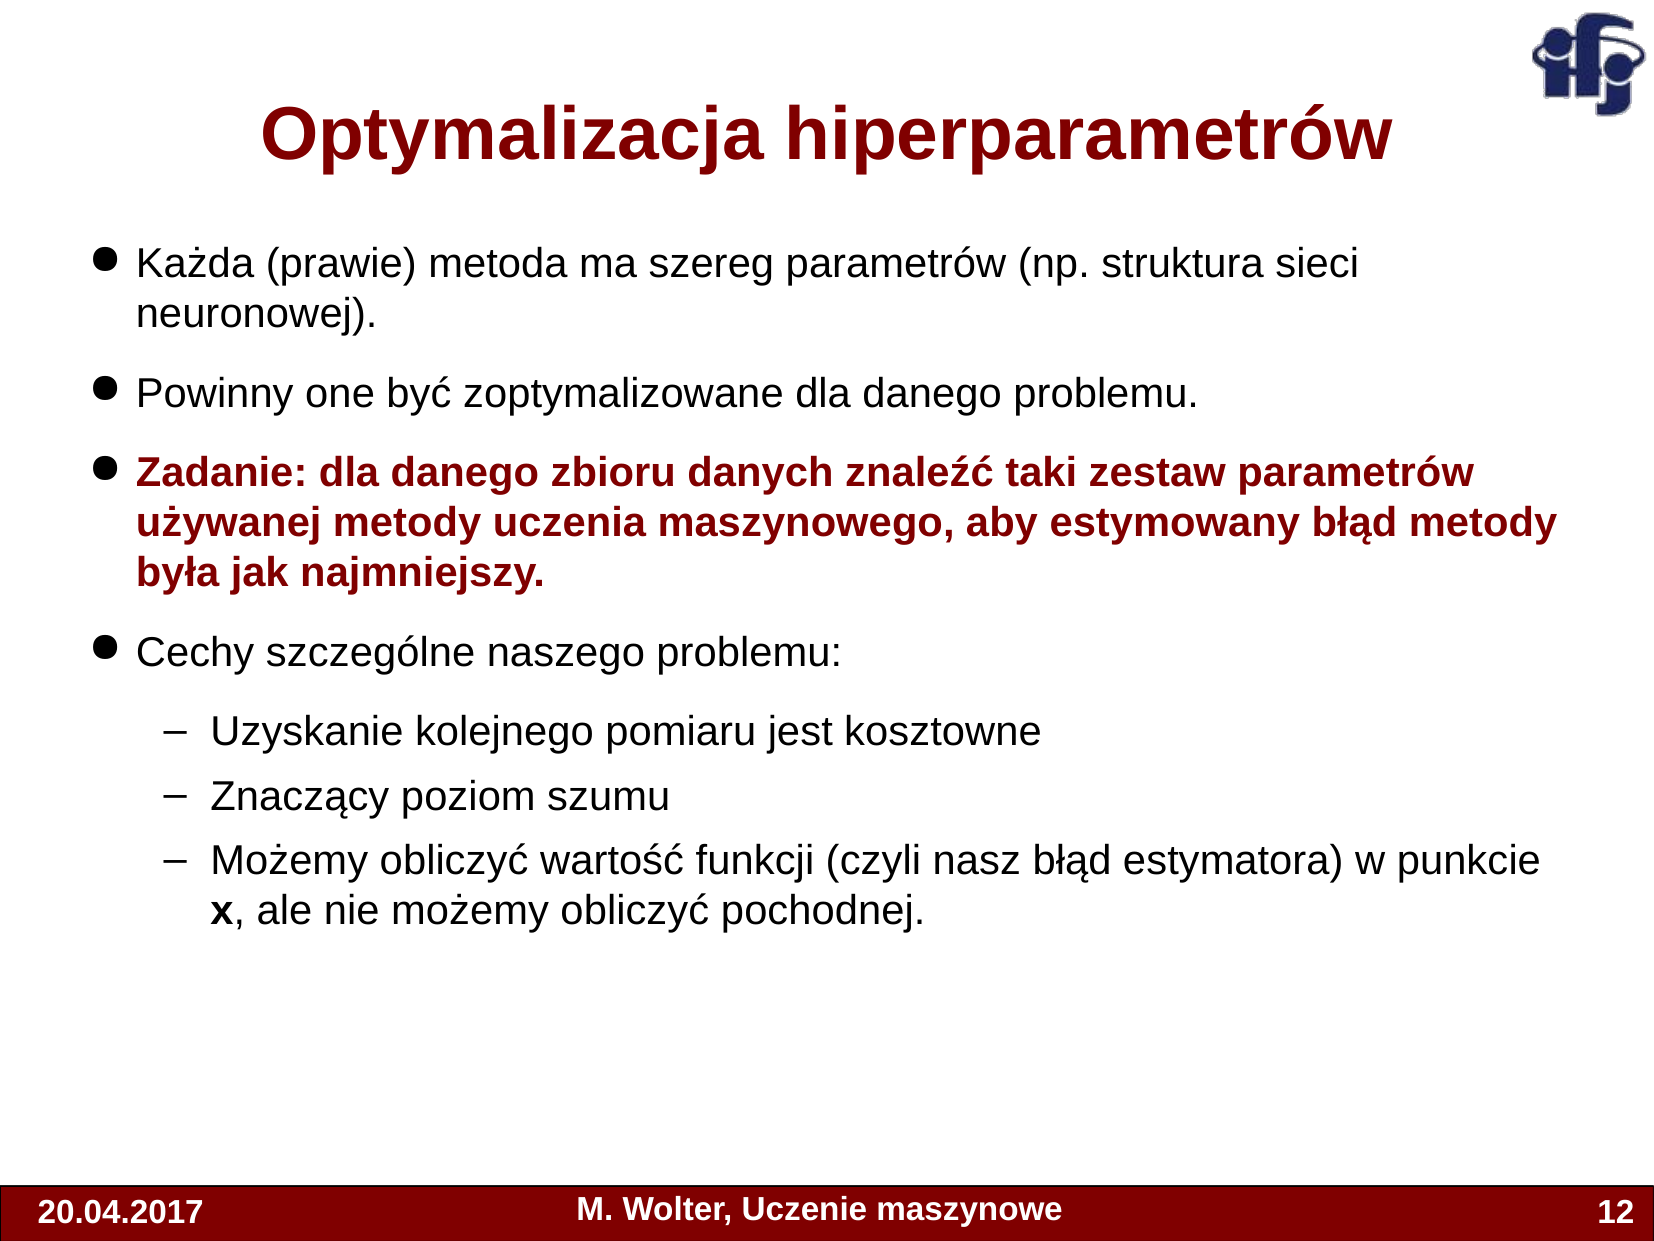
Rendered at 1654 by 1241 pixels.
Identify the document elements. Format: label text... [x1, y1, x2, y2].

title Optymalizacja hiperparametrów [82, 25, 1571, 233]
text_box [88, 236, 1577, 1152]
picture [1525, 0, 1654, 129]
